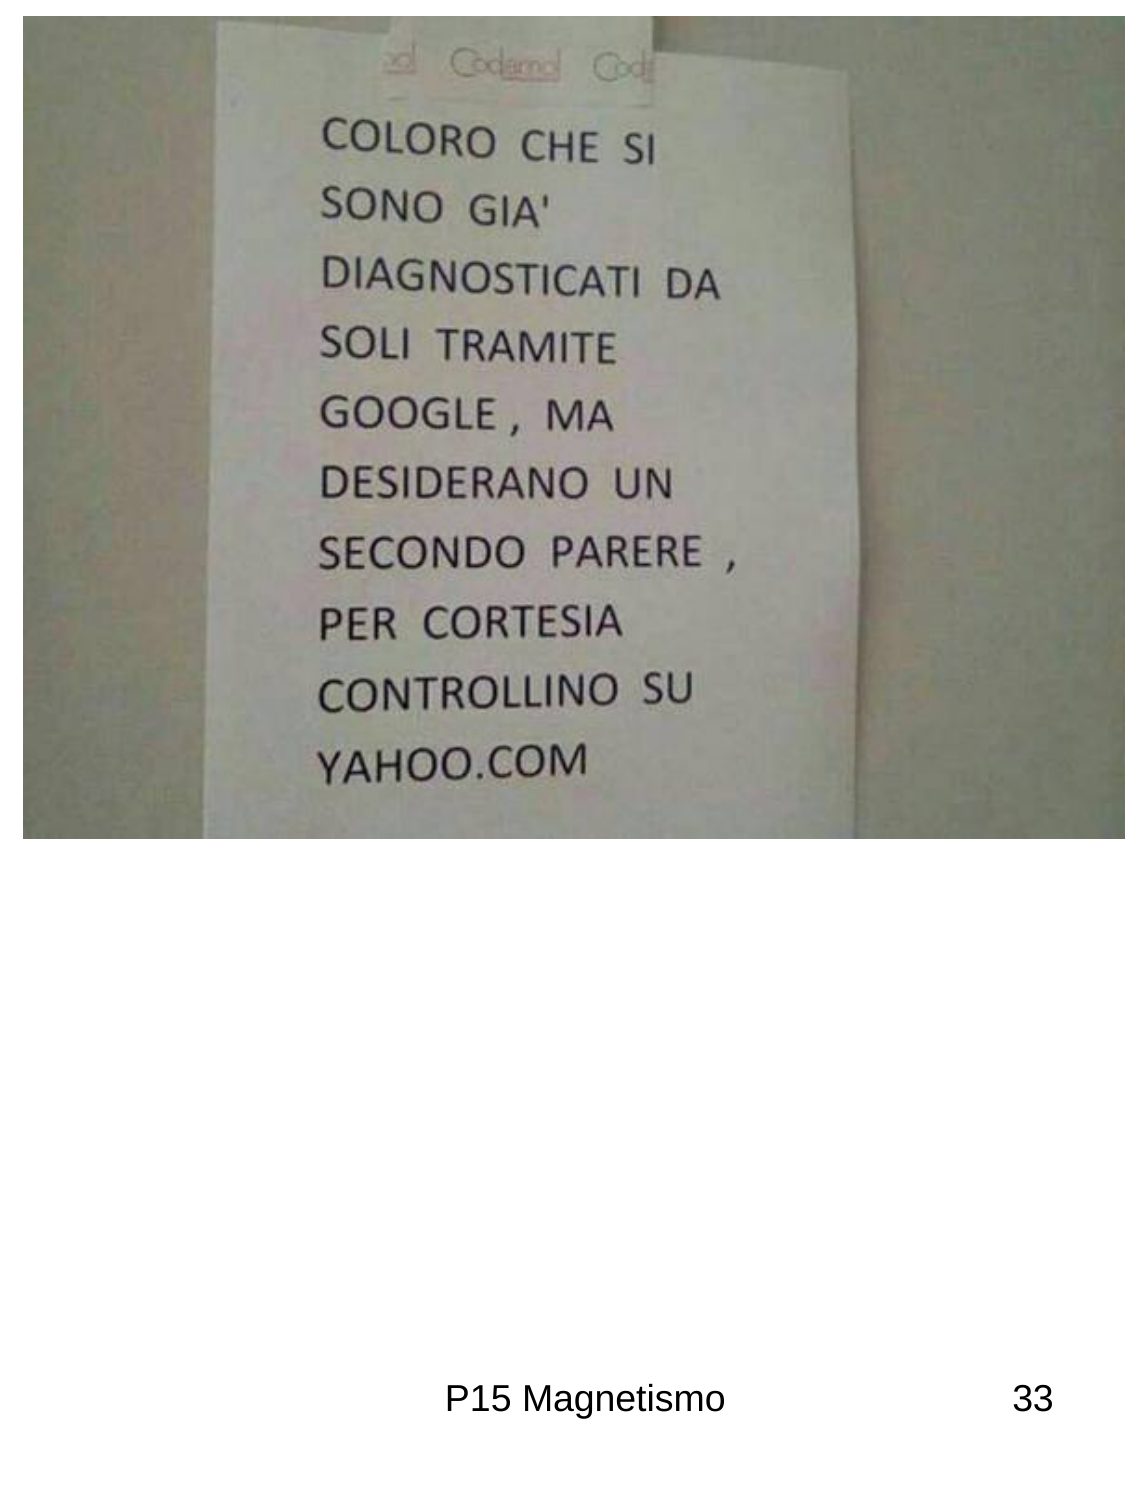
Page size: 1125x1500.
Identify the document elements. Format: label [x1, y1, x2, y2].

picture [23, 16, 1125, 839]
